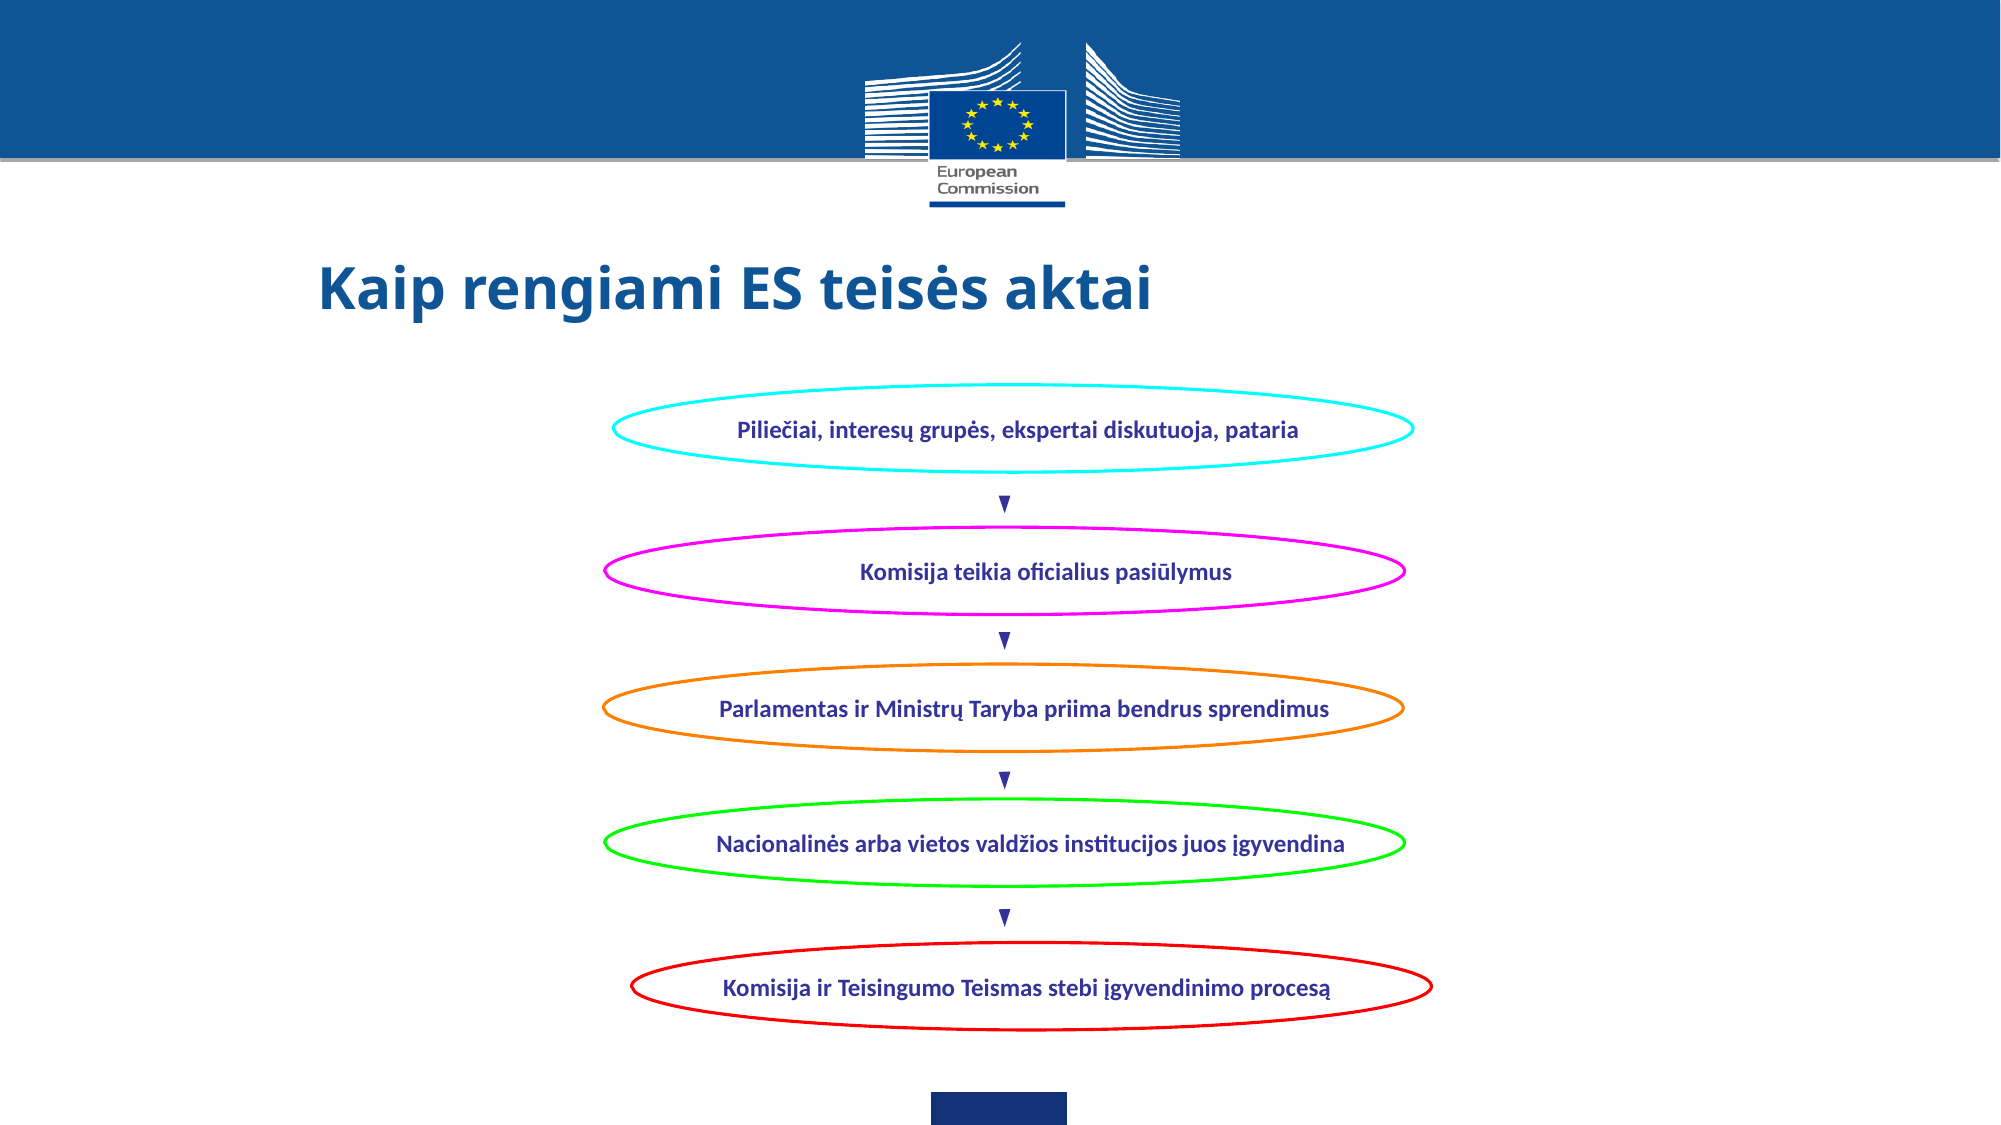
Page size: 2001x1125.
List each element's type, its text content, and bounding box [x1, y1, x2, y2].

text_box [723, 602, 1286, 615]
text_box [603, 690, 634, 725]
text_box [728, 798, 1282, 811]
text_box Komisija teikia oficialius pasiūlymus [656, 540, 1443, 602]
text_box [721, 527, 1289, 540]
text_box [604, 825, 638, 861]
text_box Komisija ir Teisingumo Teismas stebi įgyvendinimo procesą [634, 955, 729, 978]
text_box Komisija ir Teisingumo Teismas stebi įgyvendinimo procesą [634, 955, 1421, 1017]
text_box [736, 460, 1290, 473]
text_box Parlamentas ir Ministrų Taryba priima bendrus sprendimus [634, 677, 1422, 739]
text_box [604, 549, 656, 593]
text_box [723, 739, 1284, 752]
text_box Komisija ir Teisingumo Teismas stebi įgyvendinimo procesą [634, 994, 725, 1017]
text_box Piliečiai, interesų grupės, ekspertai diskutuoja, pataria [625, 397, 1413, 460]
text_box Komisija ir Teisingumo Teismas stebi įgyvendinimo procesą [1338, 999, 1421, 1017]
text_box [719, 664, 1288, 677]
text_box Komisija ir Teisingumo Teismas stebi įgyvendinimo procesą [1334, 955, 1421, 974]
text_box [726, 874, 1283, 887]
text_box Kaip rengiami ES teisės aktai [303, 244, 1508, 328]
text_box [735, 384, 1292, 397]
text_box Nacionalinės arba vietos valdžios institucijos juos įgyvendina [638, 811, 1425, 874]
text_box [613, 417, 625, 439]
